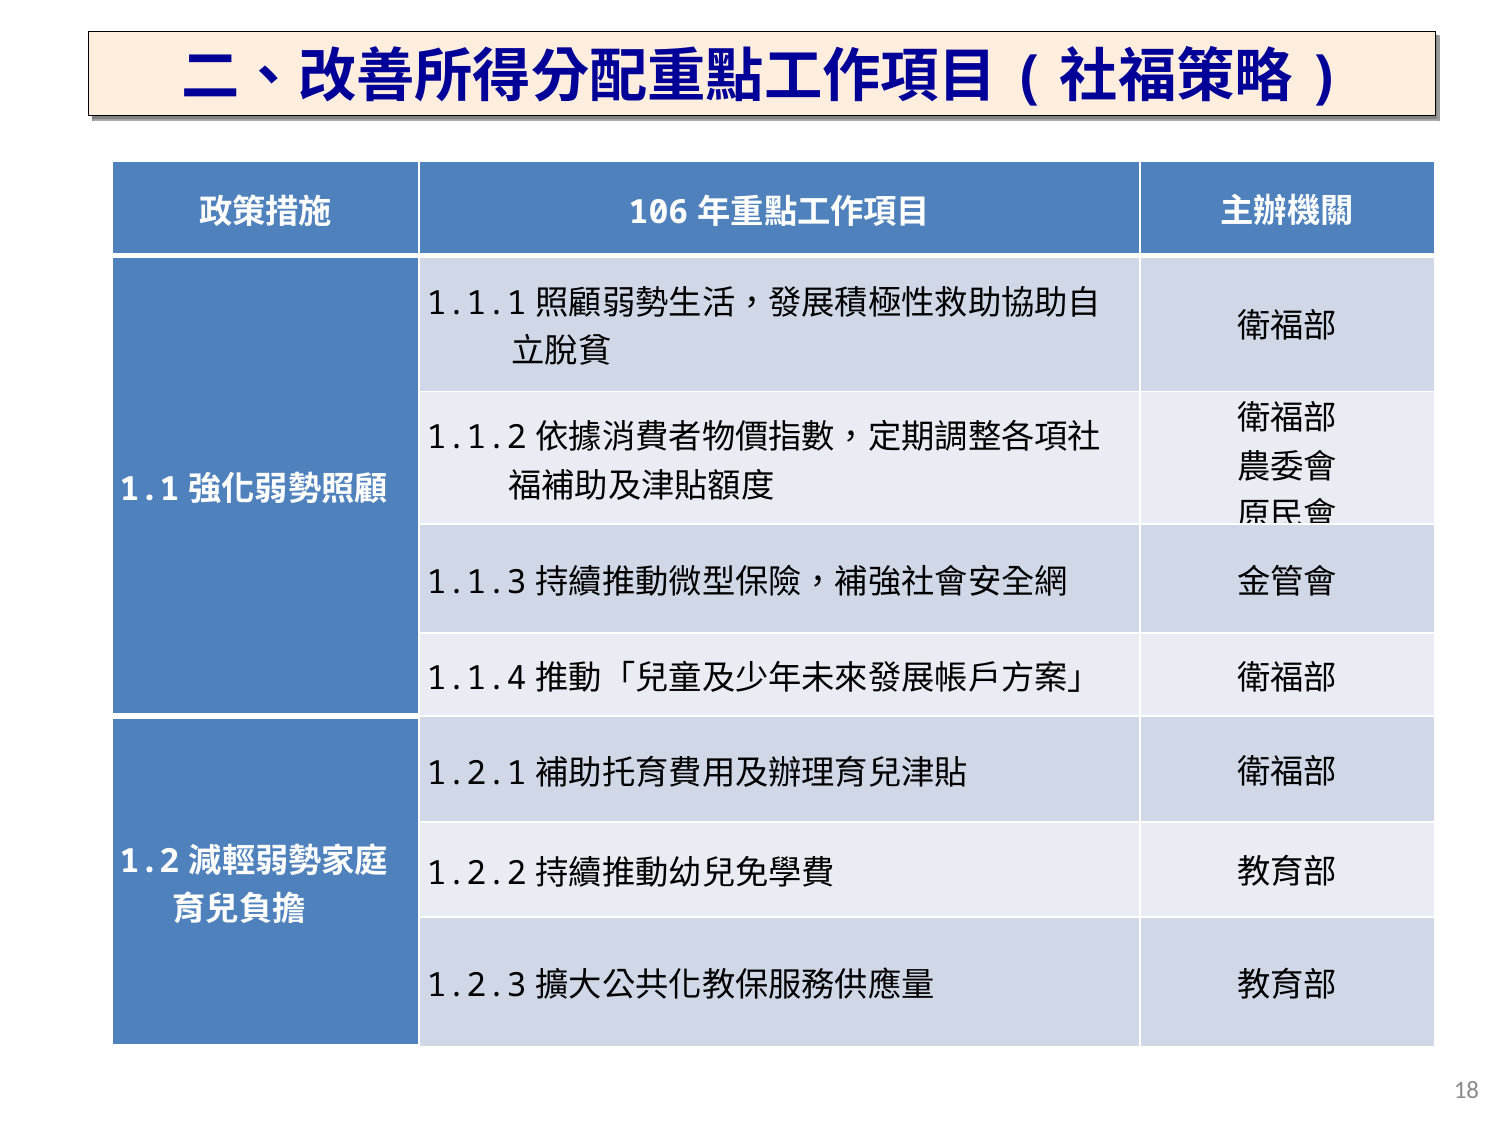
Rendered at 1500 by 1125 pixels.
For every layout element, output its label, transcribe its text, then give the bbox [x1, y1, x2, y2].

table_header 主辦機關 [1141, 162, 1434, 253]
table_cell 衛福部 [1141, 258, 1434, 391]
table_cell 1.1.1照顧弱勢生活，發展積極性救助協助自立脫貧 [420, 258, 1139, 391]
table_cell 1.1.4推動「兒童及少年未來發展帳戶方案」 [420, 634, 1139, 715]
text_box 二、改善所得分配重點工作項目(社福策略) [88, 31, 1436, 116]
table_header 政策措施 [113, 162, 418, 253]
table_cell 1.2.1補助托育費用及辦理育兒津貼 [420, 717, 1139, 821]
slide_number <編號> [1144, 1058, 1495, 1119]
table_cell 教育部 [1141, 823, 1434, 916]
table_cell 1.2減輕弱勢家庭育兒負擔 [113, 719, 418, 1044]
table_cell 金管會 [1141, 525, 1434, 632]
table_cell 教育部 [1141, 918, 1434, 1046]
table_cell 1.1強化弱勢照顧 [113, 258, 418, 713]
table_cell 衛福部 [1141, 634, 1434, 715]
table_cell 1.1.2依據消費者物價指數，定期調整各項社福補助及津貼額度 [420, 392, 1139, 523]
table_cell 衛福部 [1141, 717, 1434, 821]
table_cell 1.2.3擴大公共化教保服務供應量 [420, 918, 1139, 1046]
table_cell 1.1.3持續推動微型保險，補強社會安全網 [420, 525, 1139, 632]
table_cell 1.2.2持續推動幼兒免學費 [420, 823, 1139, 916]
table_cell 衛福部 農委會 原民會 [1141, 392, 1434, 523]
table_header 106年重點工作項目 [420, 162, 1139, 253]
